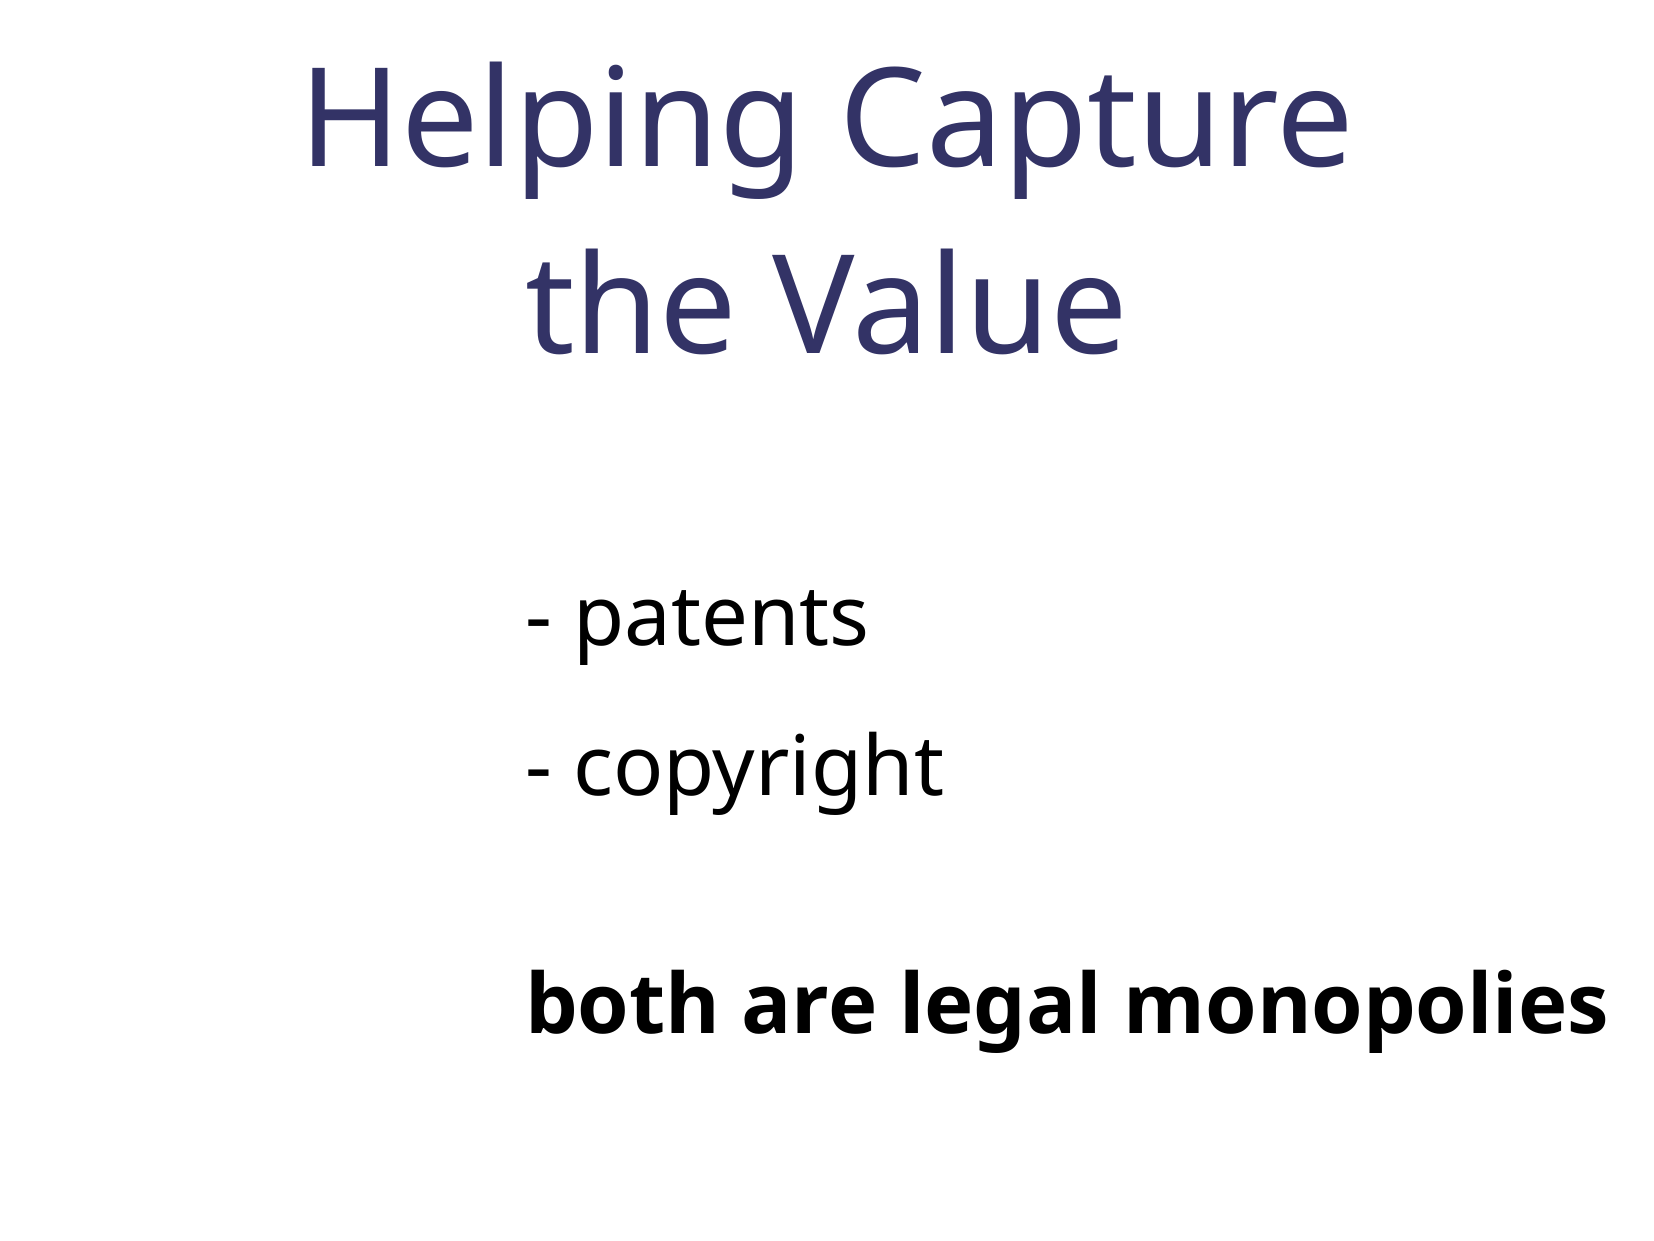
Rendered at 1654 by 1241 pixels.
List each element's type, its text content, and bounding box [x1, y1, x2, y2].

text_box - patents [525, 562, 1576, 664]
title Helping Capture the Value [0, 37, 1654, 376]
text_box both are legal monopolies [525, 900, 1654, 1103]
text_box - copyright [525, 712, 1366, 814]
